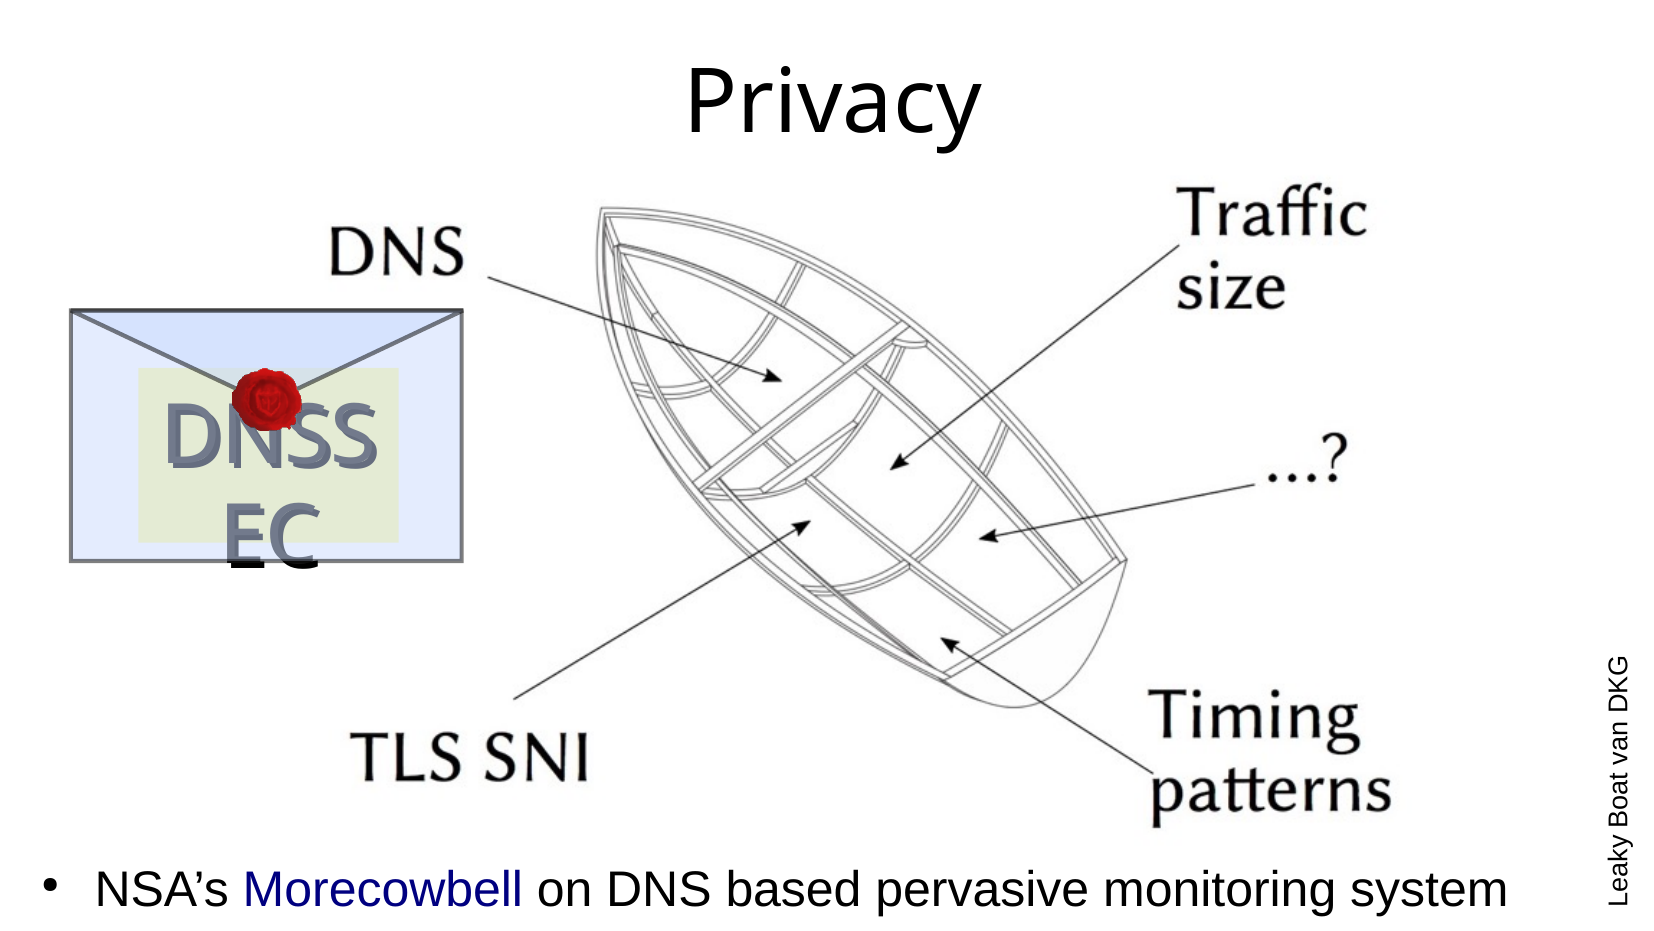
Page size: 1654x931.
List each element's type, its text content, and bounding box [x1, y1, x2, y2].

text_box Leaky Boat van DKG [1595, 638, 1641, 923]
picture [283, 193, 1453, 856]
picture [232, 368, 302, 431]
title Privacy [82, 37, 1583, 193]
text_box [70, 310, 463, 561]
list NSA’s Morecowbell on DNS based pervasive monitoring system [23, 856, 1654, 931]
